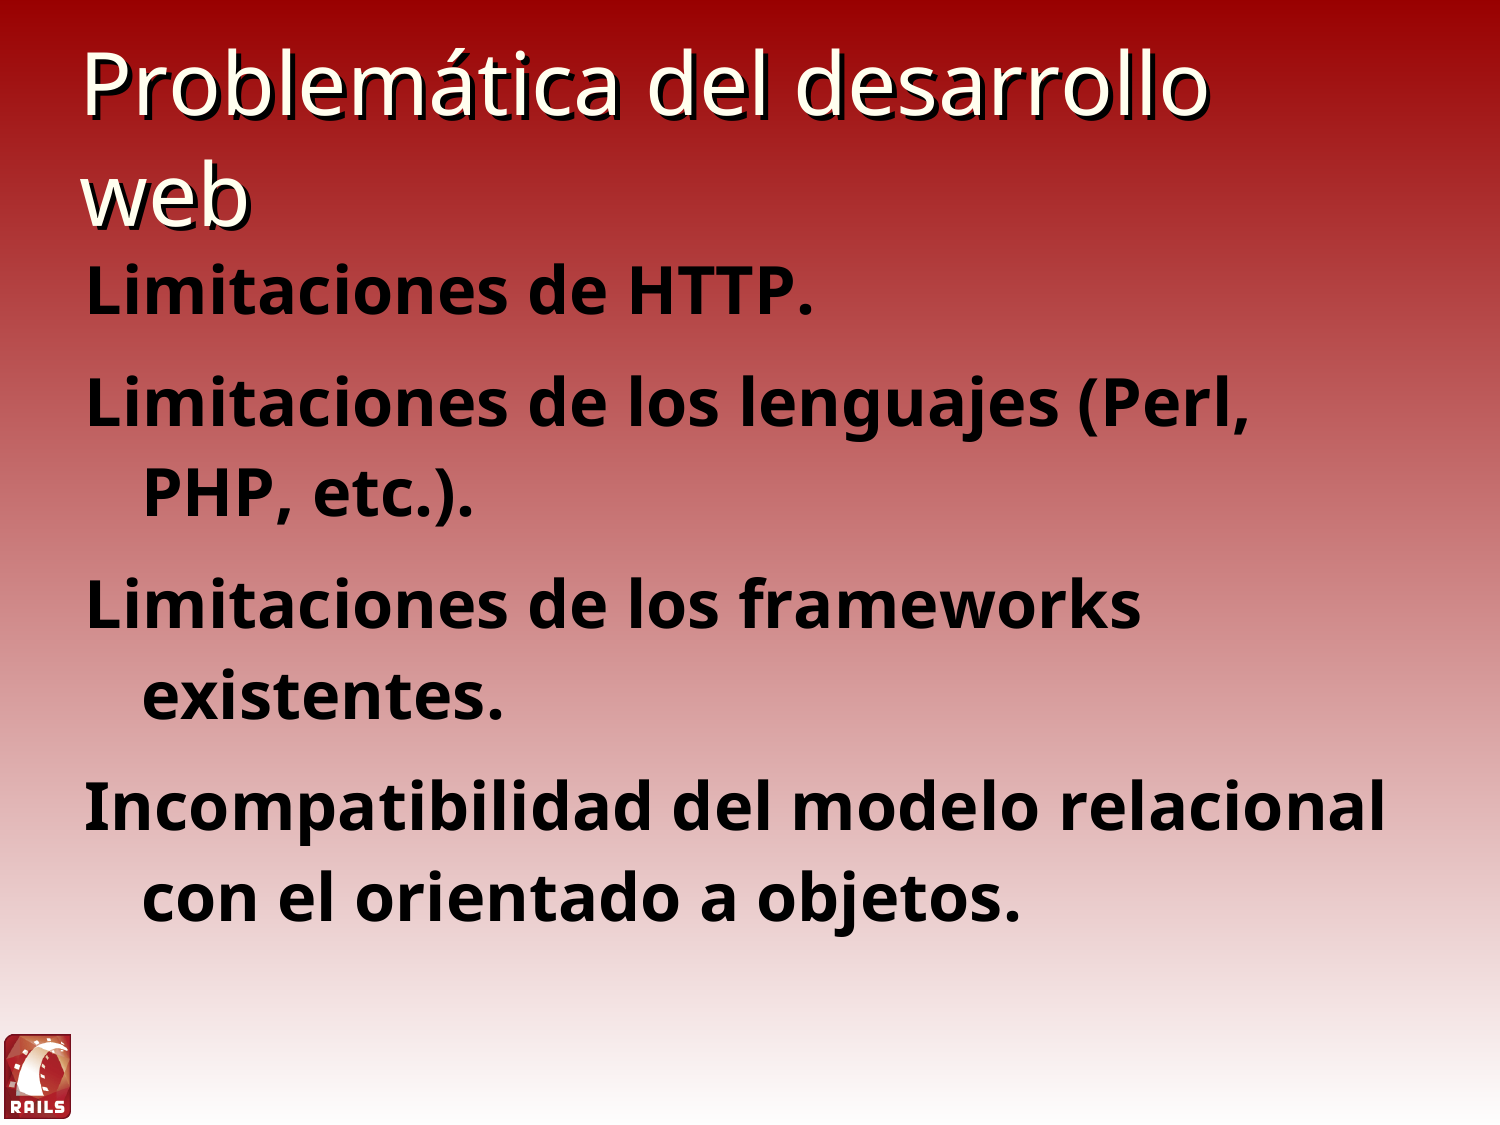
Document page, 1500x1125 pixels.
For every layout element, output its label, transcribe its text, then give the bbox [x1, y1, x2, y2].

picture [4, 1034, 71, 1119]
title Problemática del desarrollo web [64, 31, 1317, 244]
list Limitaciones de HTTP. Limitaciones de los lenguajes (Perl, PHP, etc.). Limitaciones de los frameworks existentes. Incompatibilidad del modelo relacional con el orientado a objetos. [70, 235, 1435, 980]
